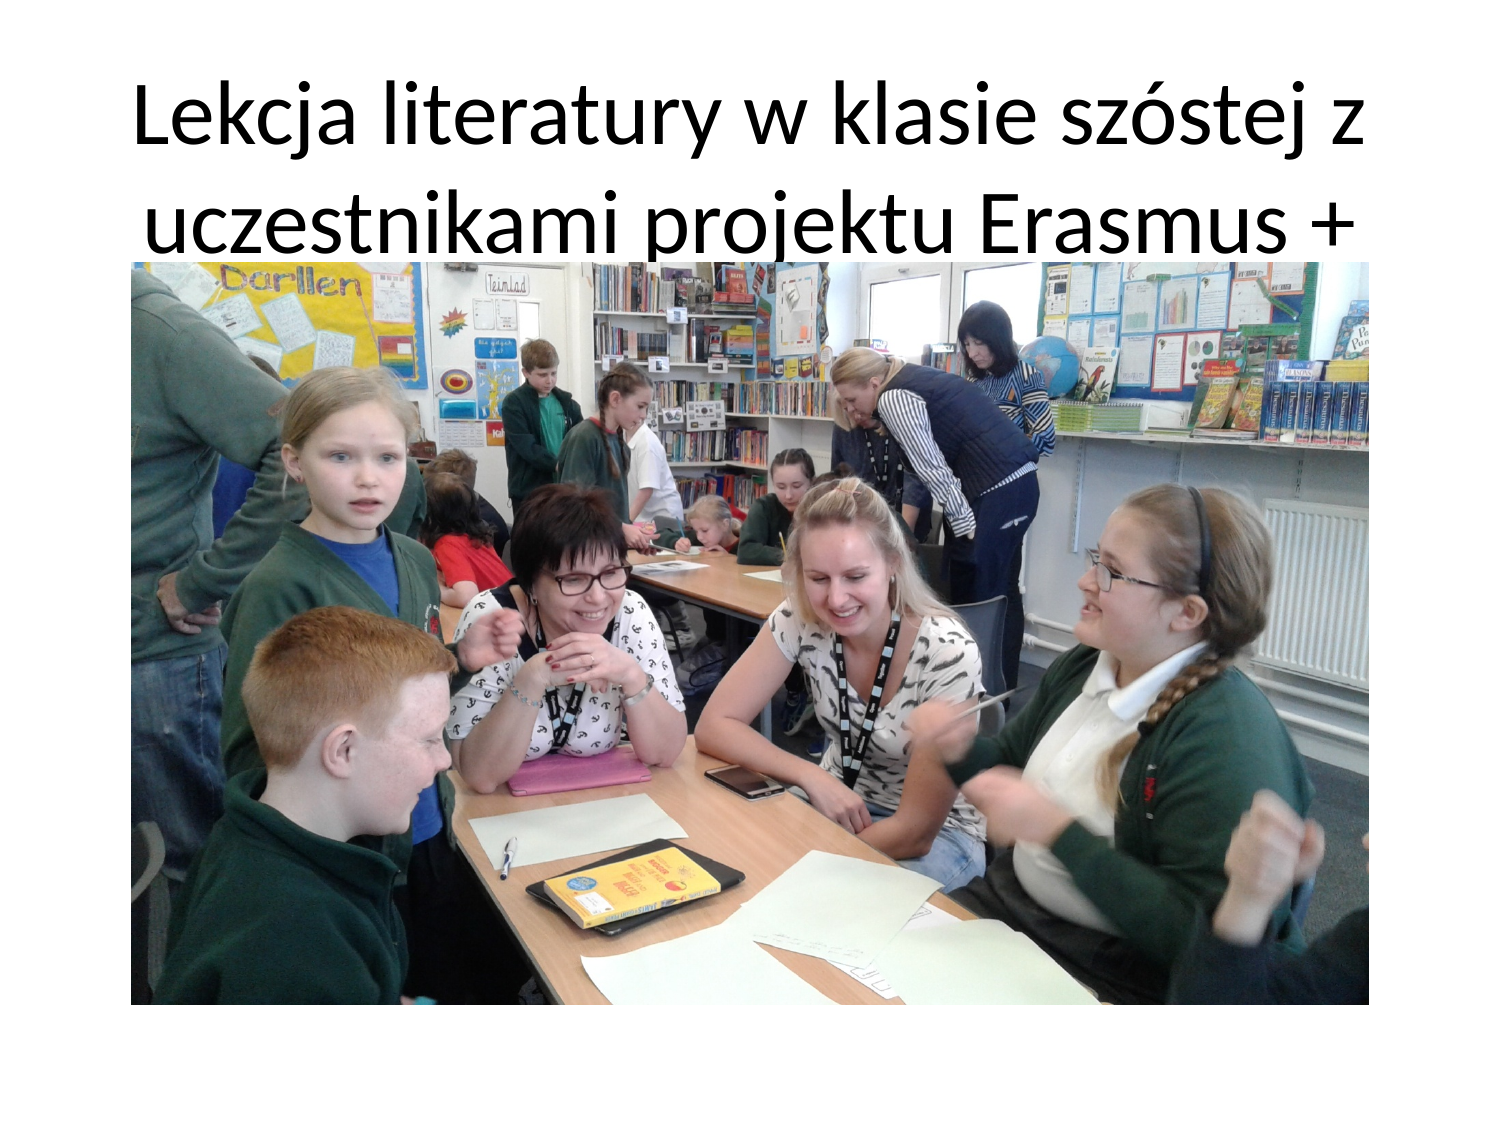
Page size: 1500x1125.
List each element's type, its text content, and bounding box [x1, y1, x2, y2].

title Lekcja literatury w klasie szóstej z uczestnikami projektu Erasmus + [75, 45, 1425, 233]
picture [131, 262, 1369, 1005]
